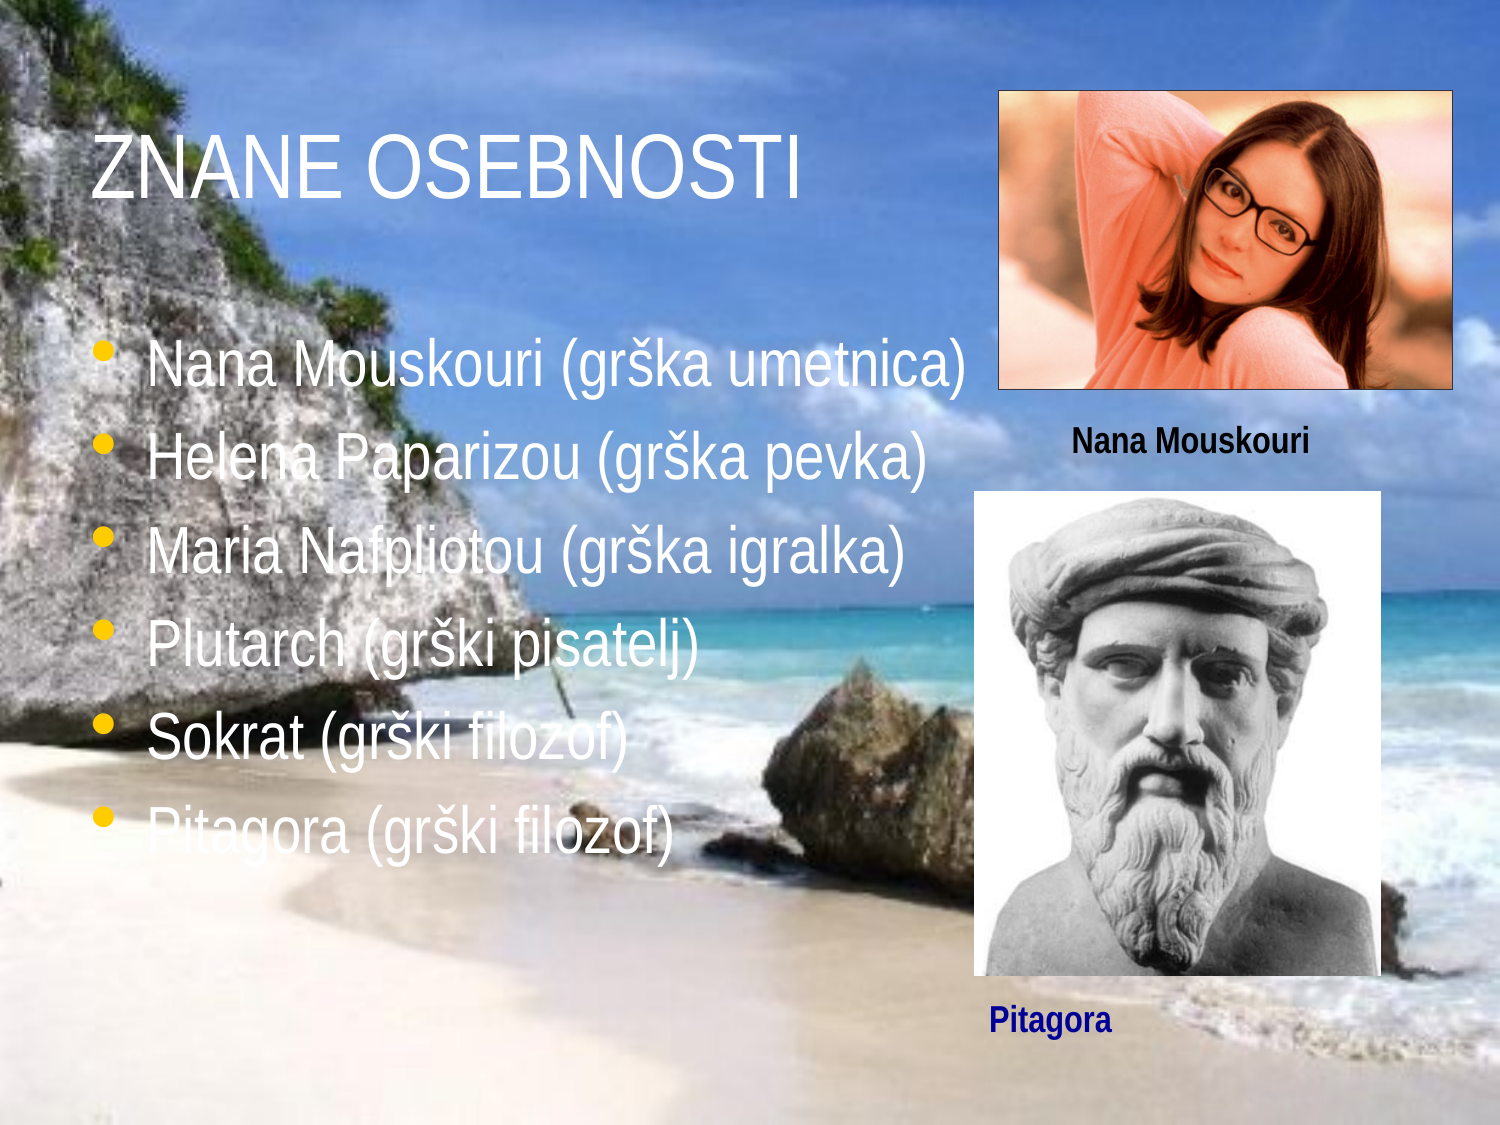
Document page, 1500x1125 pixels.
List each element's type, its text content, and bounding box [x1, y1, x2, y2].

title ZNANE OSEBNOSTI [75, 47, 1425, 275]
text_box Pitagora [974, 987, 1376, 1048]
list Nana Mouskouri (grška umetnica) Helena Paparizou (grška pevka) Maria Nafpliotou (grška igralka) Plutarch (grški pisatelj) Sokrat (grški filozof) Pitagora (grški filozof) [75, 312, 1425, 988]
text_box Nana Mouskouri [1056, 408, 1424, 469]
picture [0, 0, 1500, 1125]
